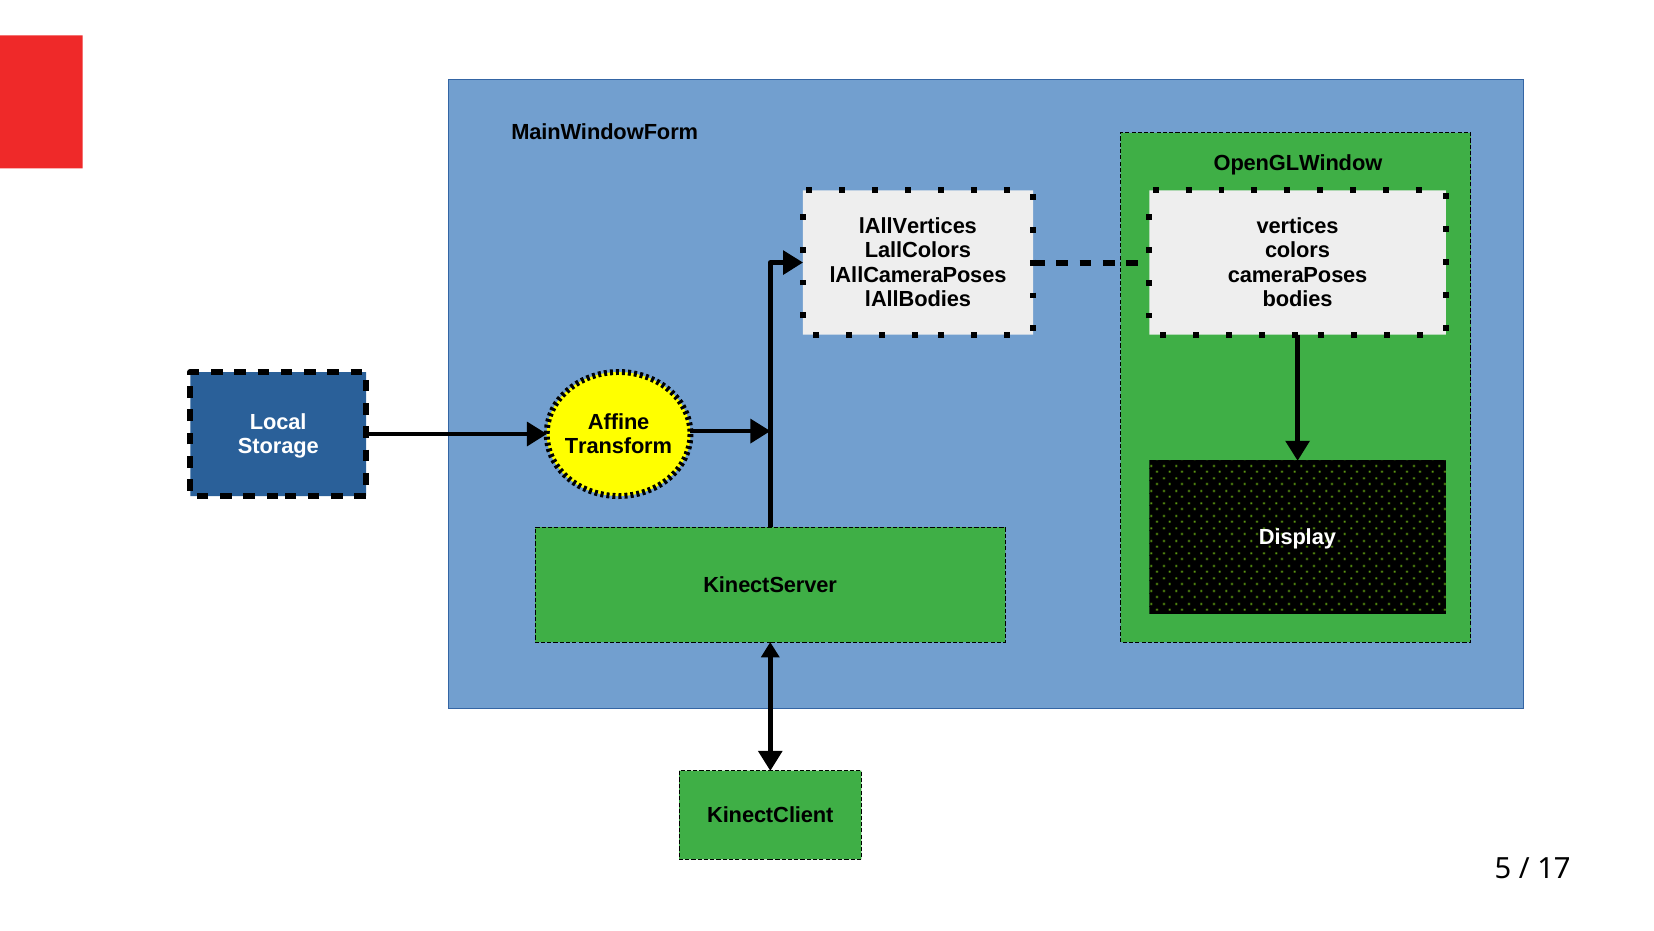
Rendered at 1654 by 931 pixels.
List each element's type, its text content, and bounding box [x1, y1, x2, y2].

text_box KinectServer [535, 527, 1006, 643]
text_box MainWindowForm [472, 119, 737, 169]
text_box KinectClient [679, 770, 862, 860]
text_box vertices colors cameraPoses bodies [1149, 190, 1446, 335]
text_box [448, 433, 769, 709]
text_box lAllVertices LallColors lAllCameraPoses lAllBodies [802, 190, 1034, 335]
text_box [448, 79, 1524, 709]
text_box Display [1149, 460, 1446, 614]
text_box Affine Transform [546, 371, 691, 497]
text_box Local Storage [190, 372, 367, 497]
text_box OpenGLWindow [1197, 150, 1399, 176]
